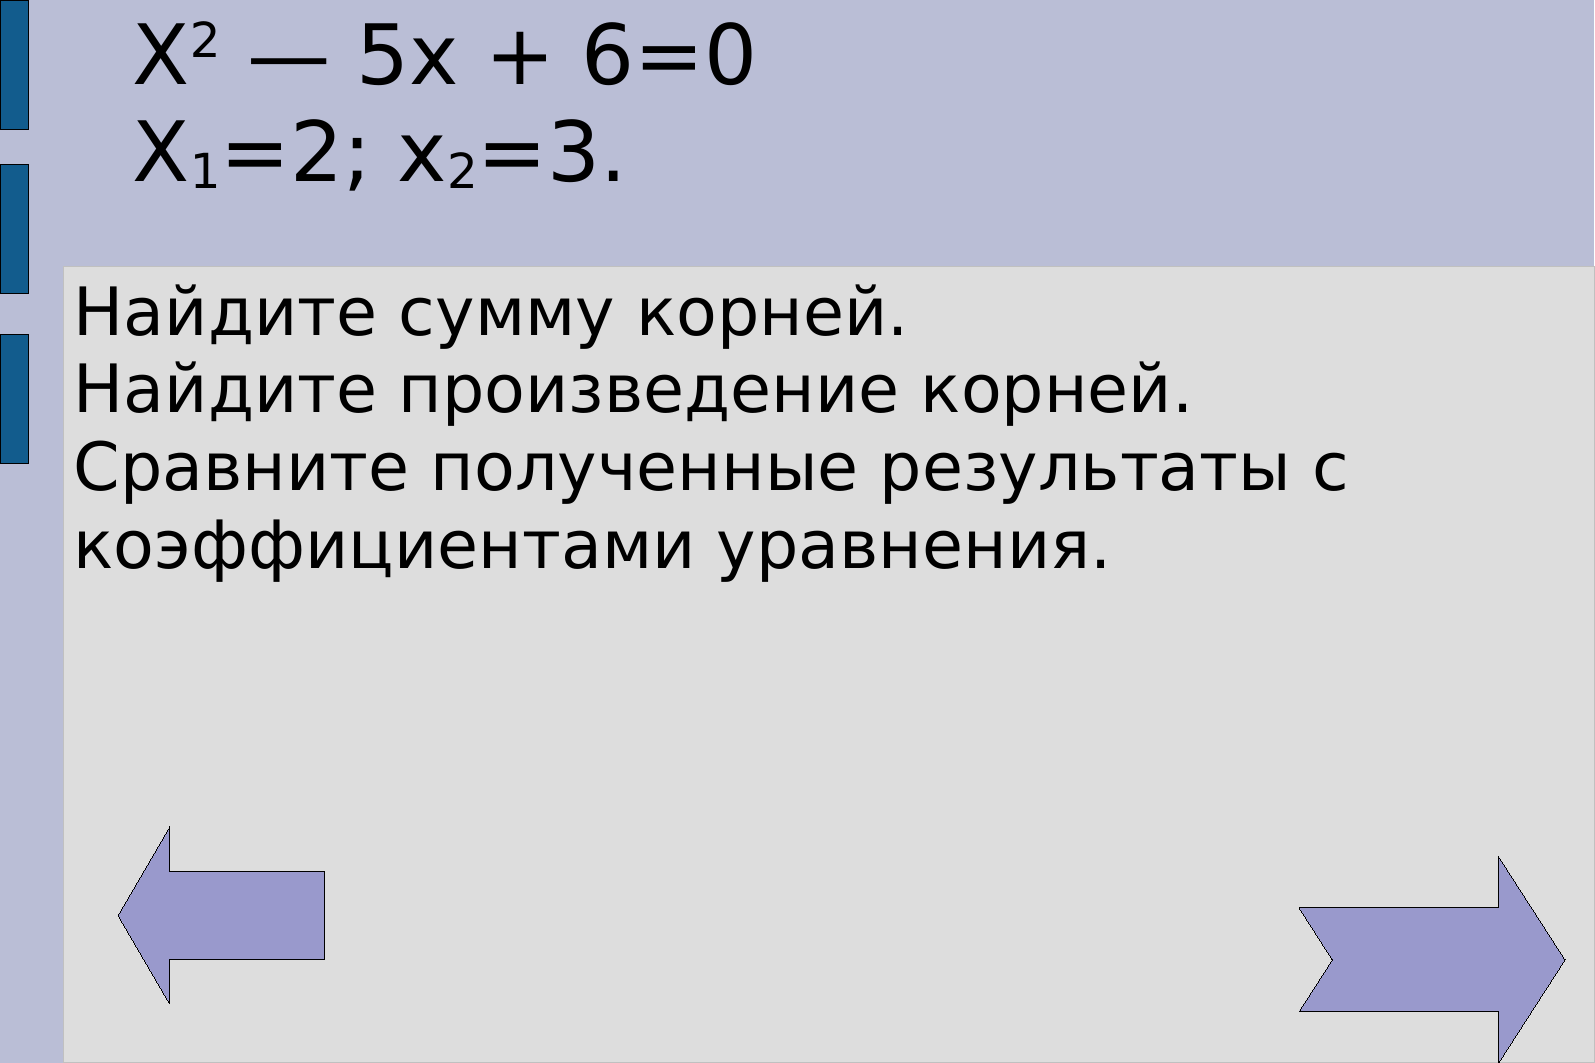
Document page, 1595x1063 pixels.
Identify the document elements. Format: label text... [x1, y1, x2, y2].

text_box [1299, 856, 1566, 1063]
text_box X2 — 5x + 6=0 X1=2; x2=3. [118, 0, 1300, 238]
text_box Найдите сумму корней. Найдите произведение корней. Сравните полученные результаты с коэффициентами уравнения. [59, 265, 1565, 592]
text_box [118, 826, 325, 1004]
